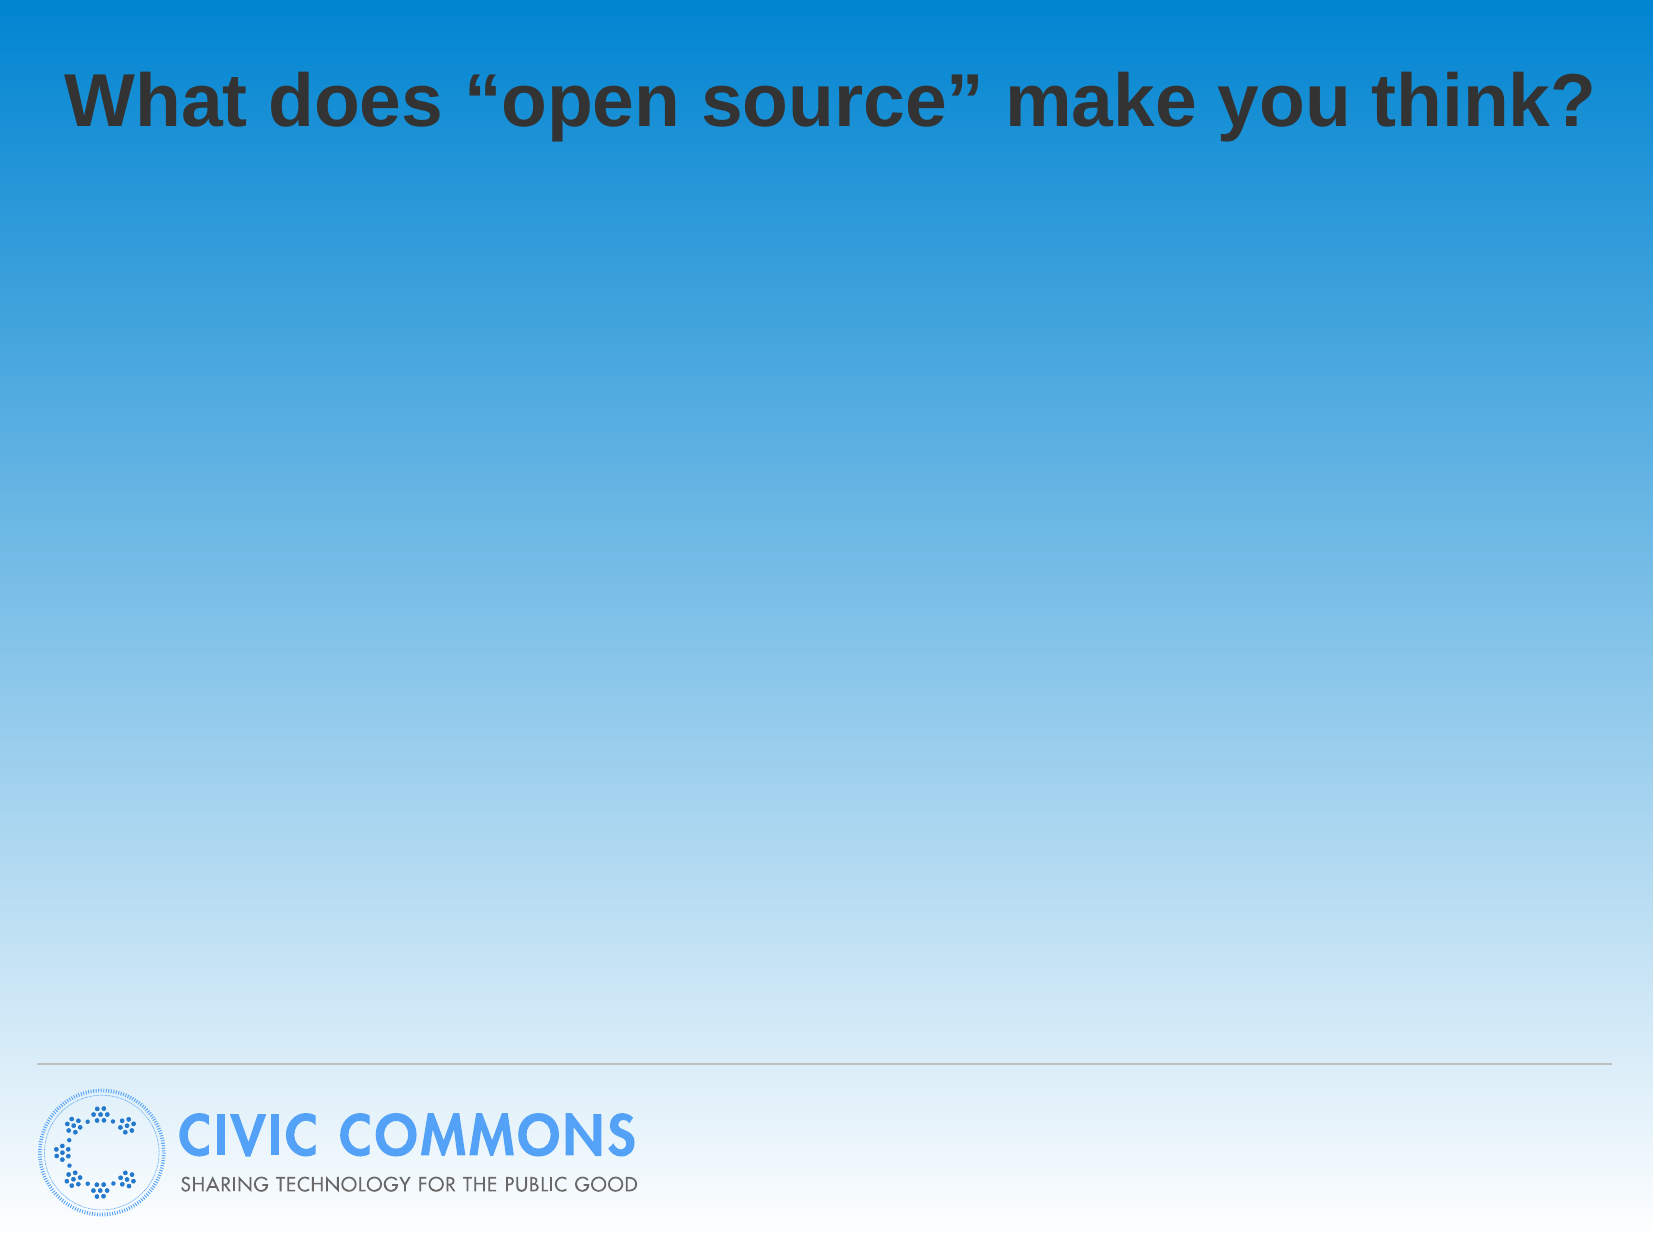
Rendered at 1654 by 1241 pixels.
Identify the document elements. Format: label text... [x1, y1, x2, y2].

picture [0, 1056, 689, 1241]
text_box What does “open source” make you think? [50, 51, 1613, 151]
